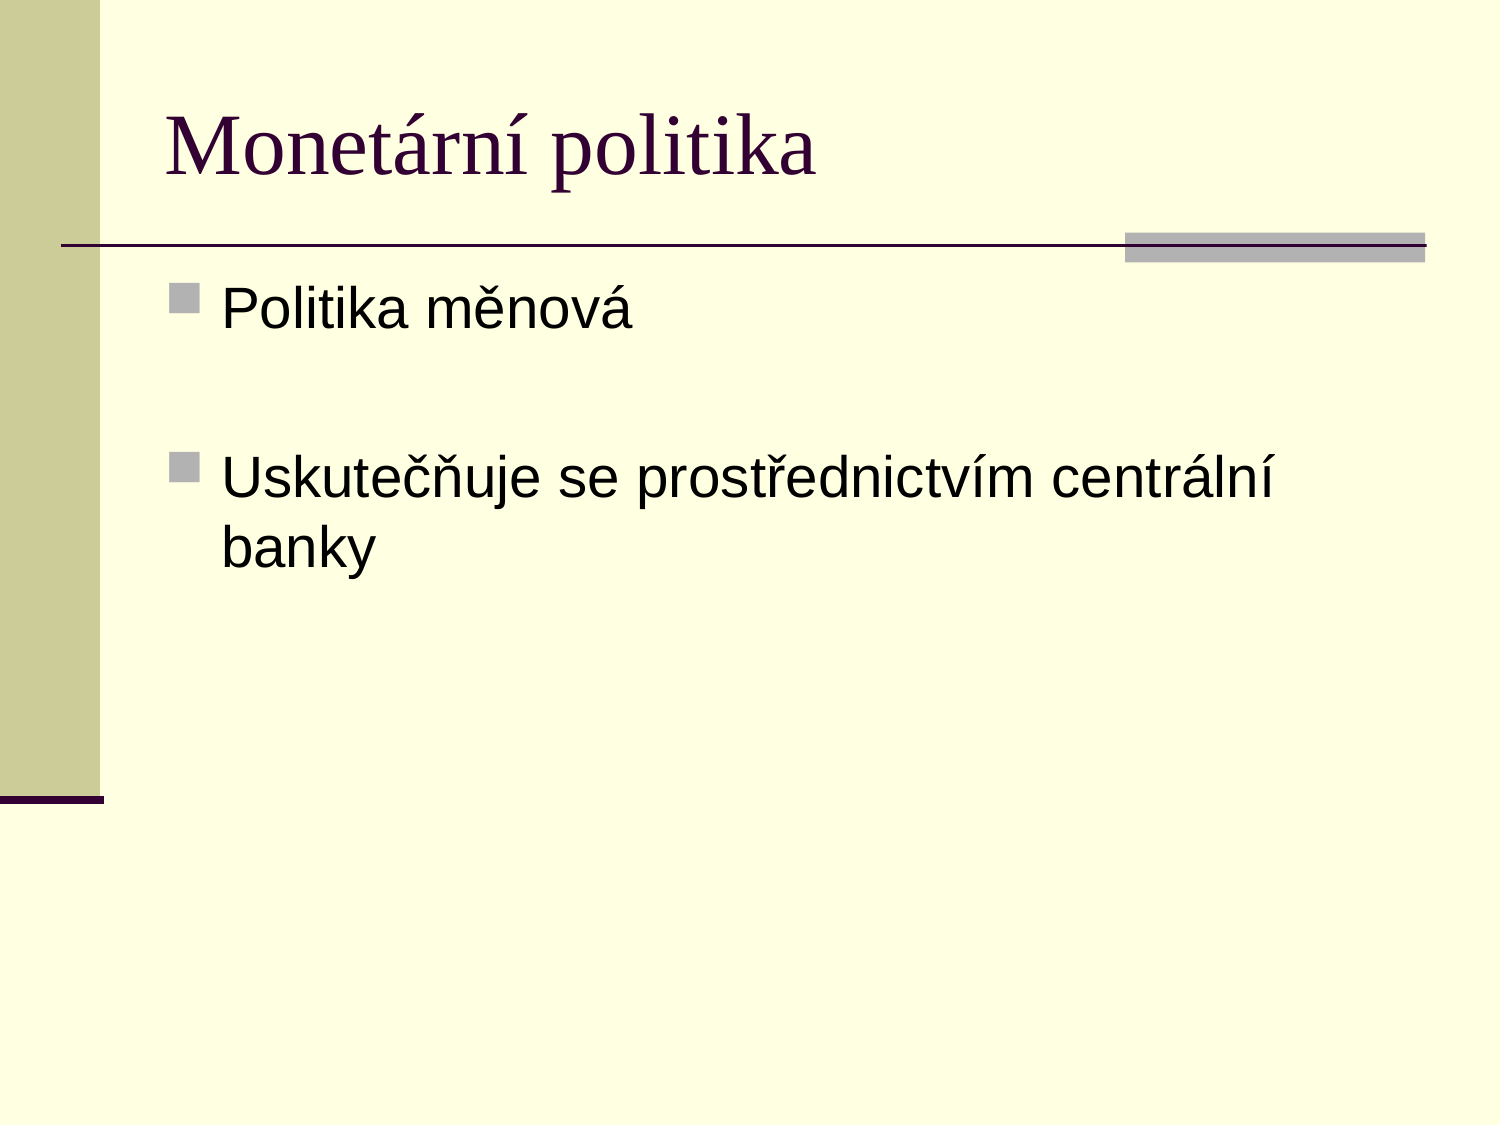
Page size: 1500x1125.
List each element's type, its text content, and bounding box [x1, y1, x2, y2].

list Politika měnová Uskutečňuje se prostřednictvím centrální banky [150, 262, 1426, 1006]
title Monetární politika [150, 45, 1426, 234]
